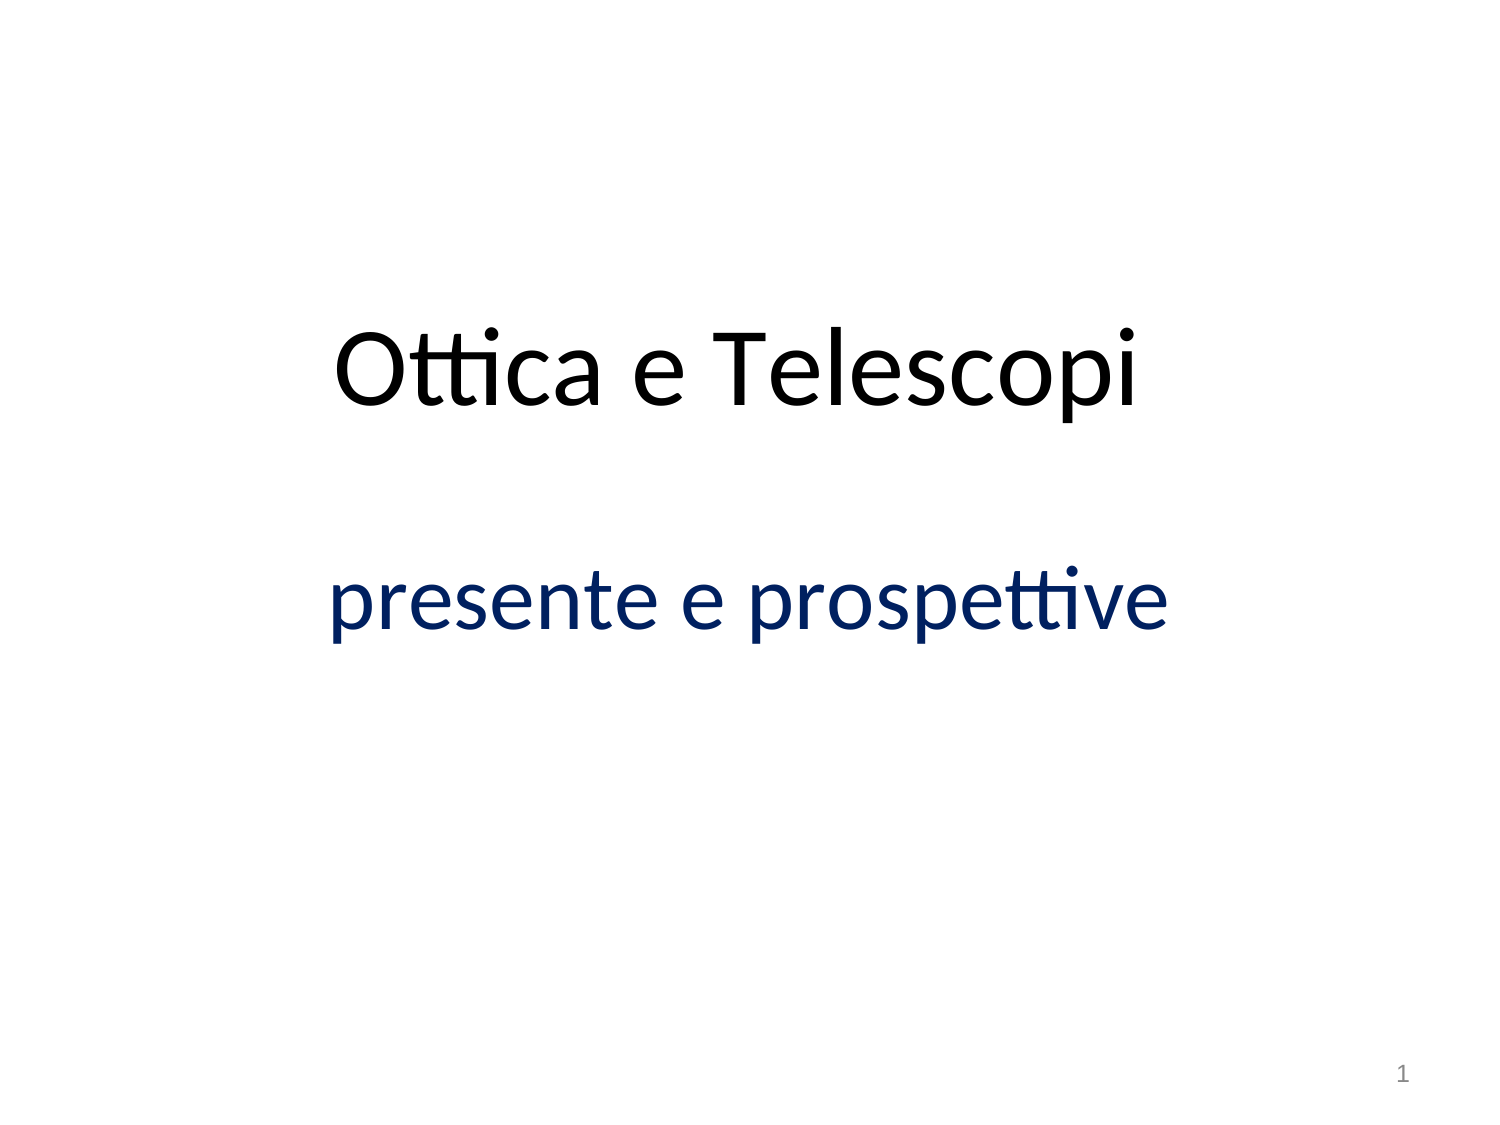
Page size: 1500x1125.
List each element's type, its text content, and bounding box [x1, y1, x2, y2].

title Ottica e Telescopi presente e prospettive [112, 285, 1388, 656]
text_box <number> [1074, 1042, 1426, 1103]
